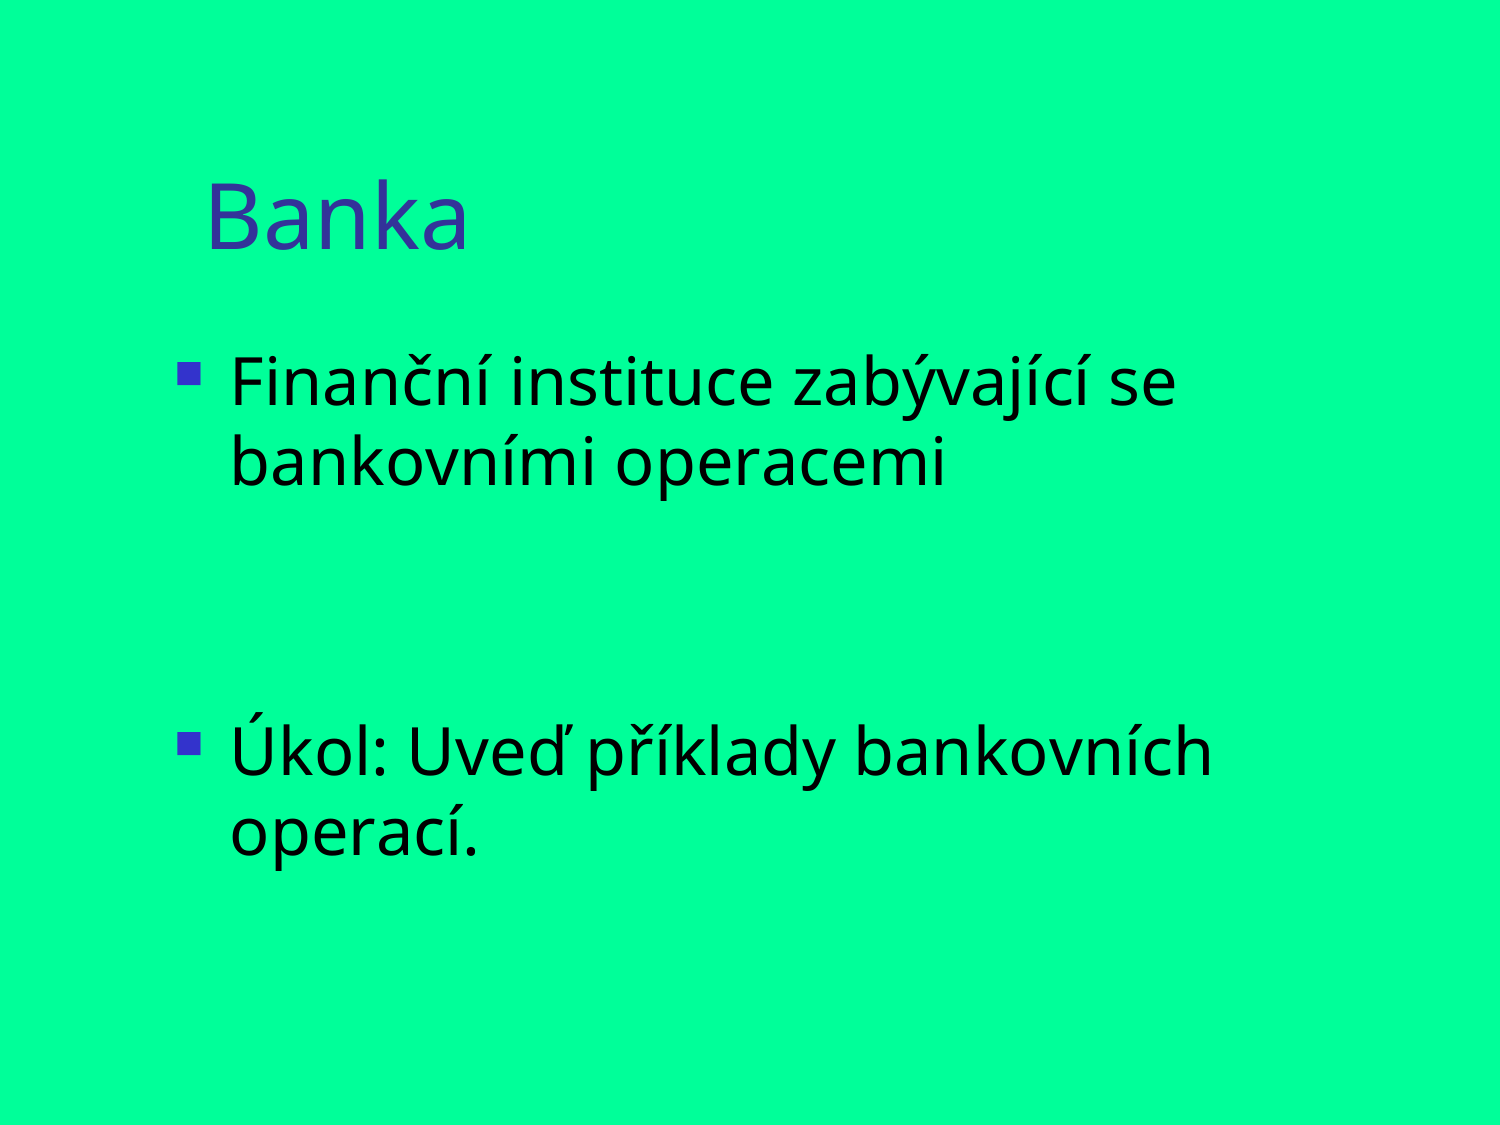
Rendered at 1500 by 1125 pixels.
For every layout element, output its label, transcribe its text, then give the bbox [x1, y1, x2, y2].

list Finanční instituce zabývající se bankovními operacemi Úkol: Uveď příklady bankovních operací. [159, 331, 1469, 1007]
title Banka [188, 35, 1468, 276]
